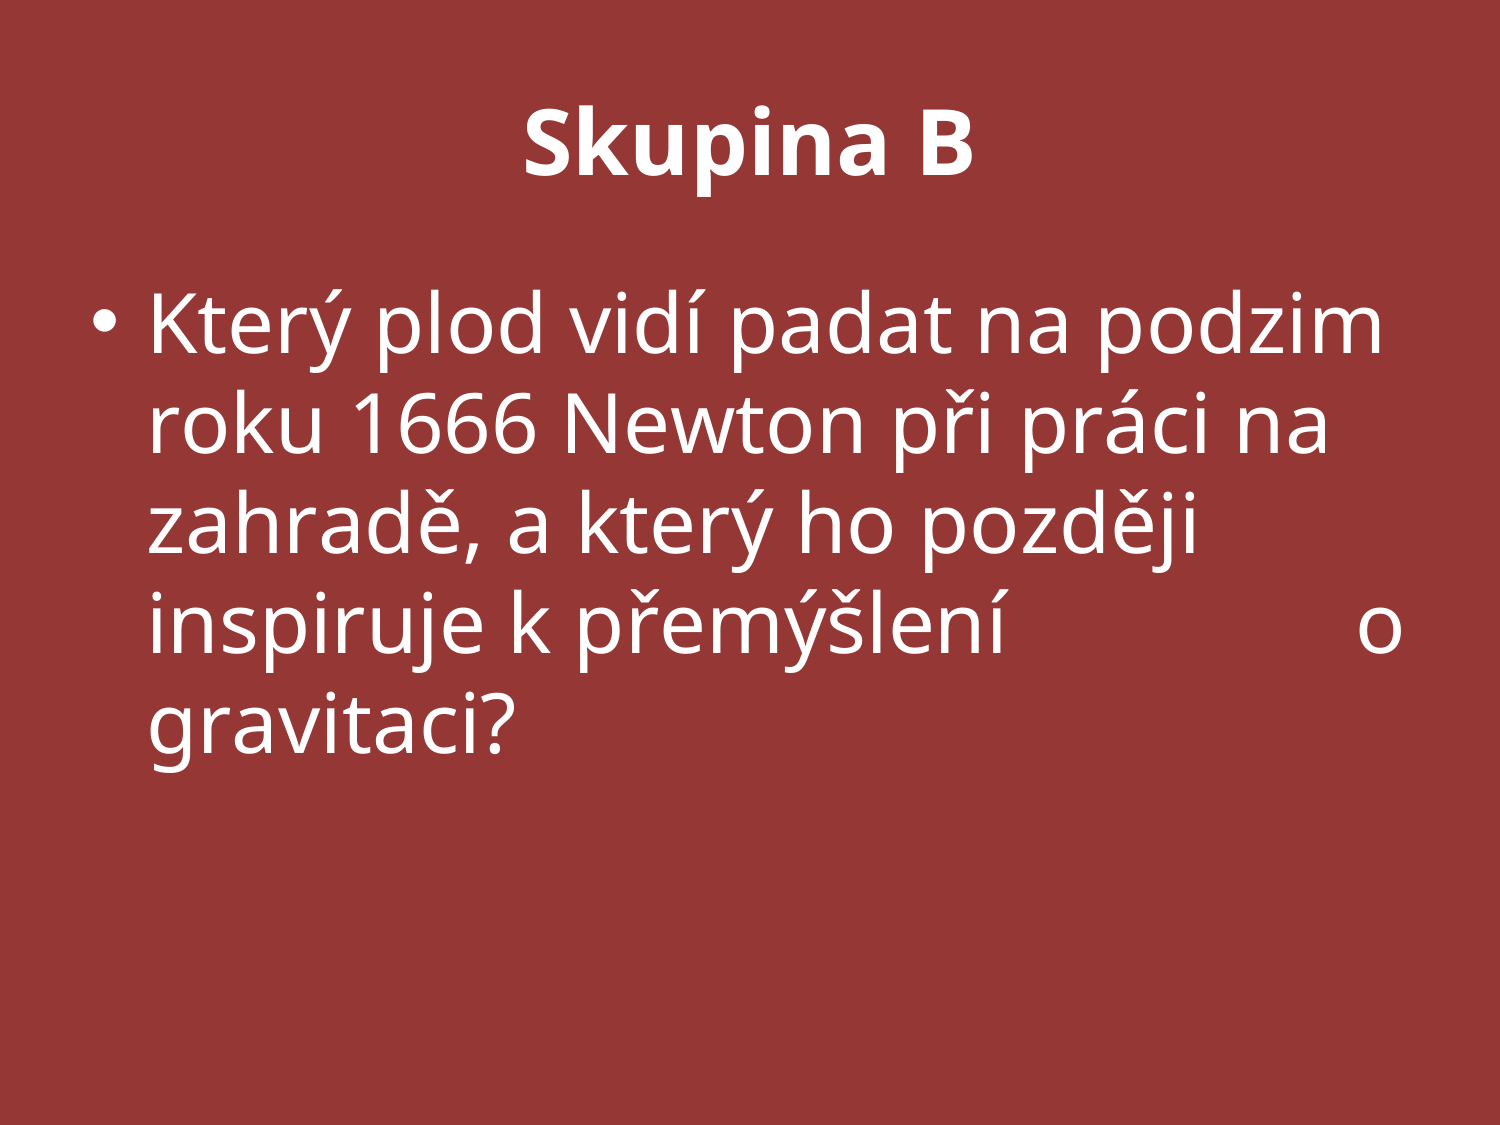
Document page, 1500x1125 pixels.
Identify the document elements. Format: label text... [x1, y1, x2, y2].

list Který plod vidí padat na podzim roku 1666 Newton při práci na zahradě, a který ho později inspiruje k přemýšlení o gravitaci? [75, 262, 1426, 1006]
title Skupina B [75, 45, 1426, 233]
